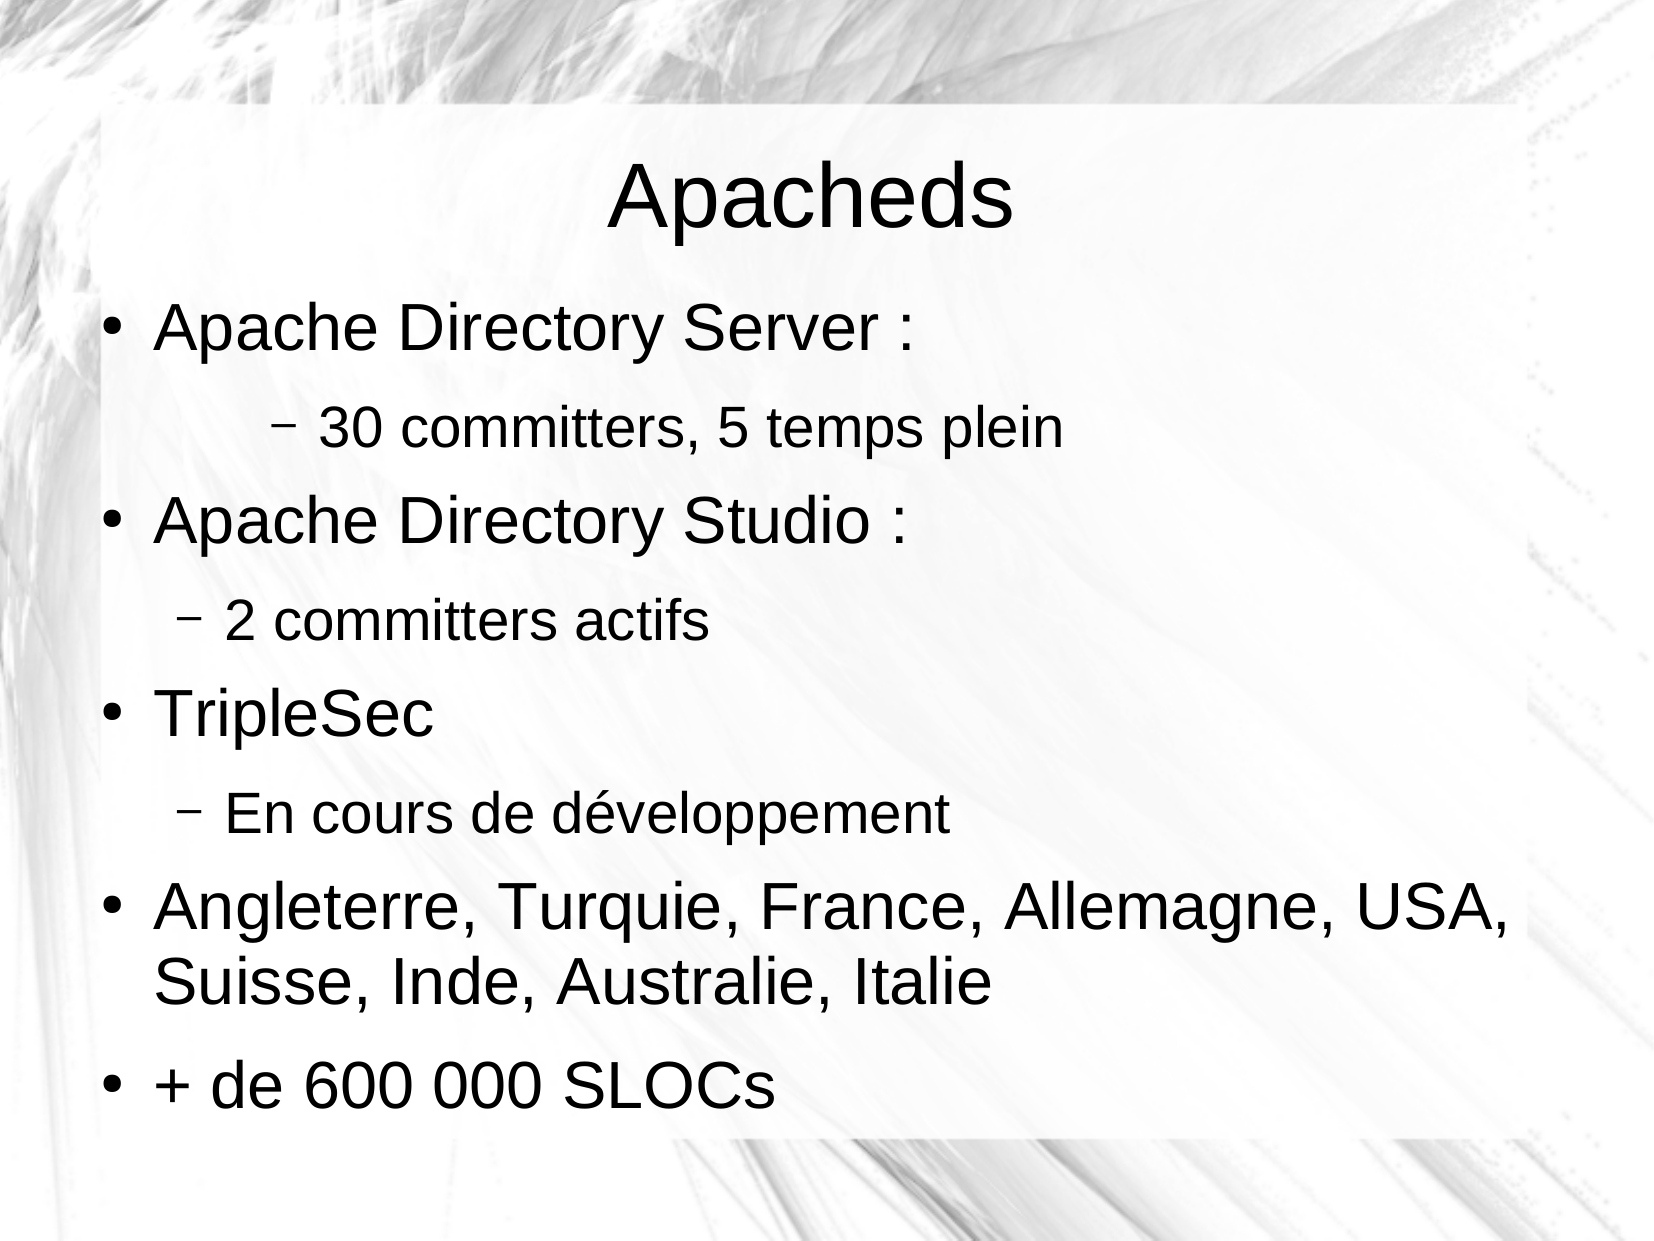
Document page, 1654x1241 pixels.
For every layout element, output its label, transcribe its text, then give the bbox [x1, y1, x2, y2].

list Apache Directory Server : 30 committers, 5 temps plein Apache Directory Studio : 2 committers actifs TripleSec En cours de développement Angleterre, Turquie, France, Allemagne, USA, Suisse, Inde, Australie, Italie + de 600 000 SLOCs [82, 290, 1571, 1122]
title Apacheds [118, 112, 1506, 281]
picture [0, 0, 1654, 1241]
